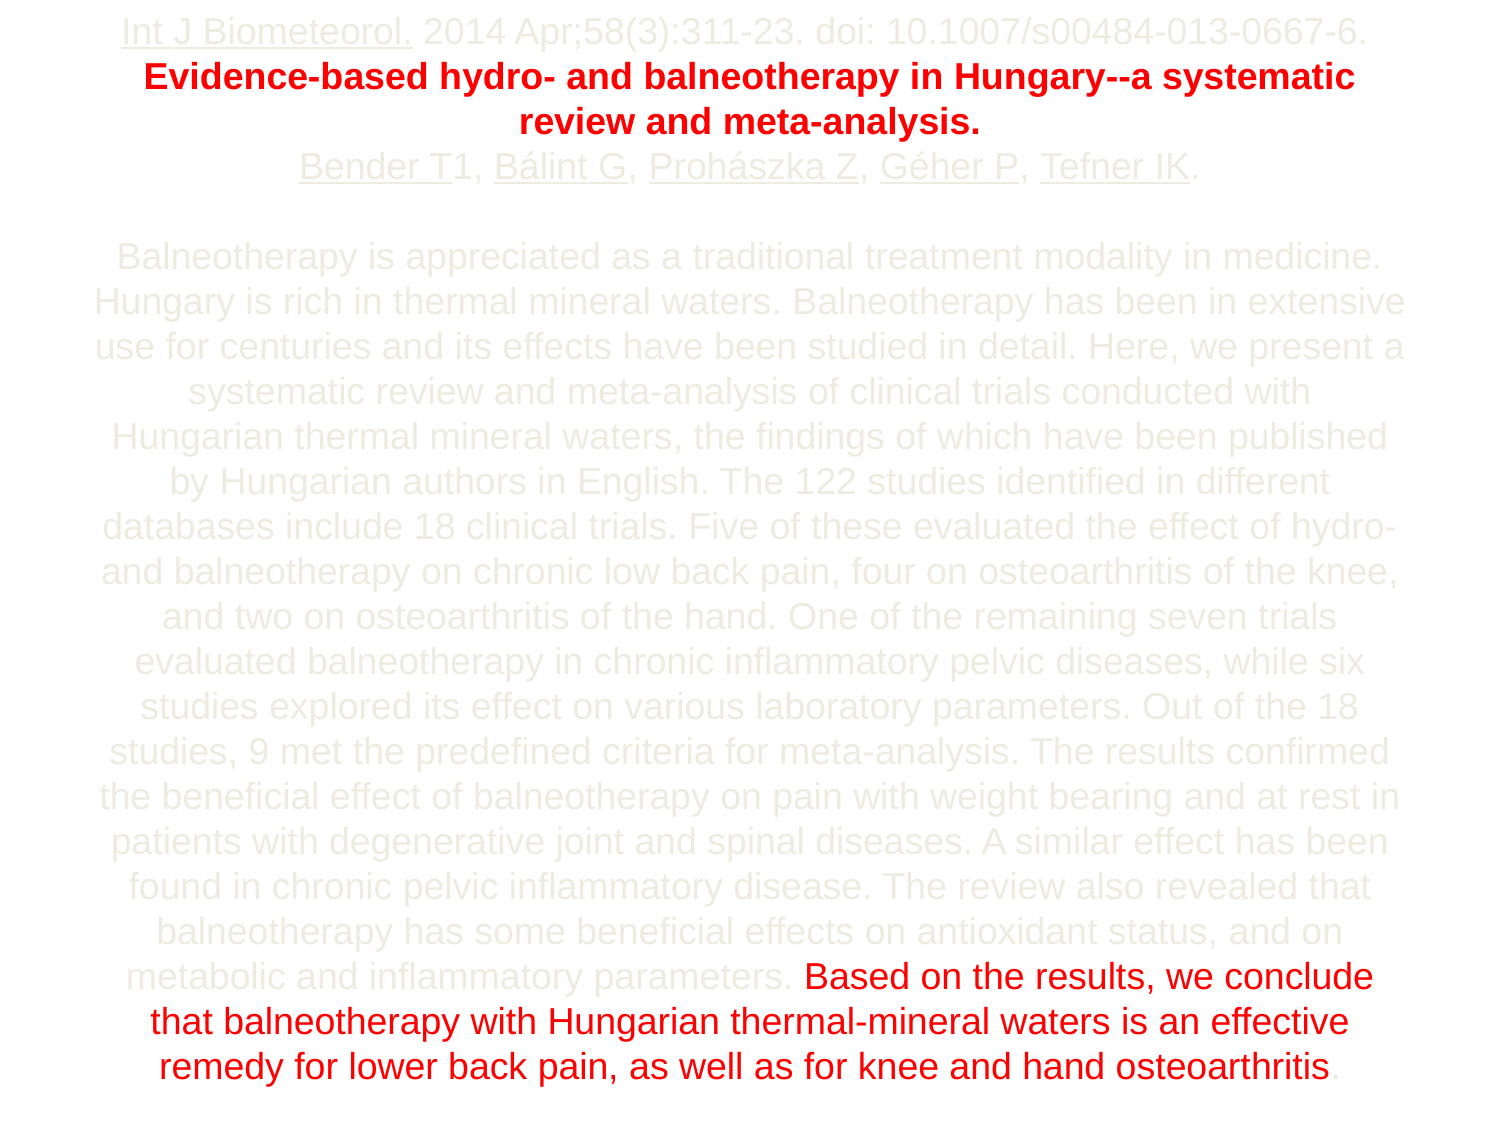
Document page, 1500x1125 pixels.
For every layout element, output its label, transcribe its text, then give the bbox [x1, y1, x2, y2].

title Int J Biometeorol. 2014 Apr;58(3):311-23. doi: 10.1007/s00484-013-0667-6. Evidence-based hydro- and balneotherapy in Hungary--a systematic review and meta-analysis. Bender T1, Bálint G, Prohászka Z, Géher P, Tefner IK. Balneotherapy is appreciated as a traditional treatment modality in medicine. Hungary is rich in thermal mineral waters. Balneotherapy has been in extensive use for centuries and its effects have been studied in detail. Here, we present a systematic review and meta-analysis of clinical trials conducted with Hungarian thermal mineral waters, the findings of which have been published by Hungarian authors in English. The 122 studies identified in different databases include 18 clinical trials. Five of these evaluated the effect of hydro- and balneotherapy on chronic low back pain, four on osteoarthritis of the knee, and two on osteoarthritis of the hand. One of the remaining seven trials evaluated balneotherapy in chronic inflammatory pelvic diseases, while six studies explored its effect on various laboratory parameters. Out of the 18 studies, 9 met the predefined criteria for meta-analysis. The results confirmed the beneficial effect of balneotherapy on pain with weight bearing and at rest in patients with degenerative joint and spinal diseases. A similar effect has been found in chronic pelvic inflammatory disease. The review also revealed that balneotherapy has some beneficial effects on antioxidant status, and on metabolic and inflammatory parameters. Based on the results, we conclude that balneotherapy with Hungarian thermal-mineral waters is an effective remedy for lower back pain, as well as for knee and hand osteoarthritis. [75, 0, 1425, 1125]
